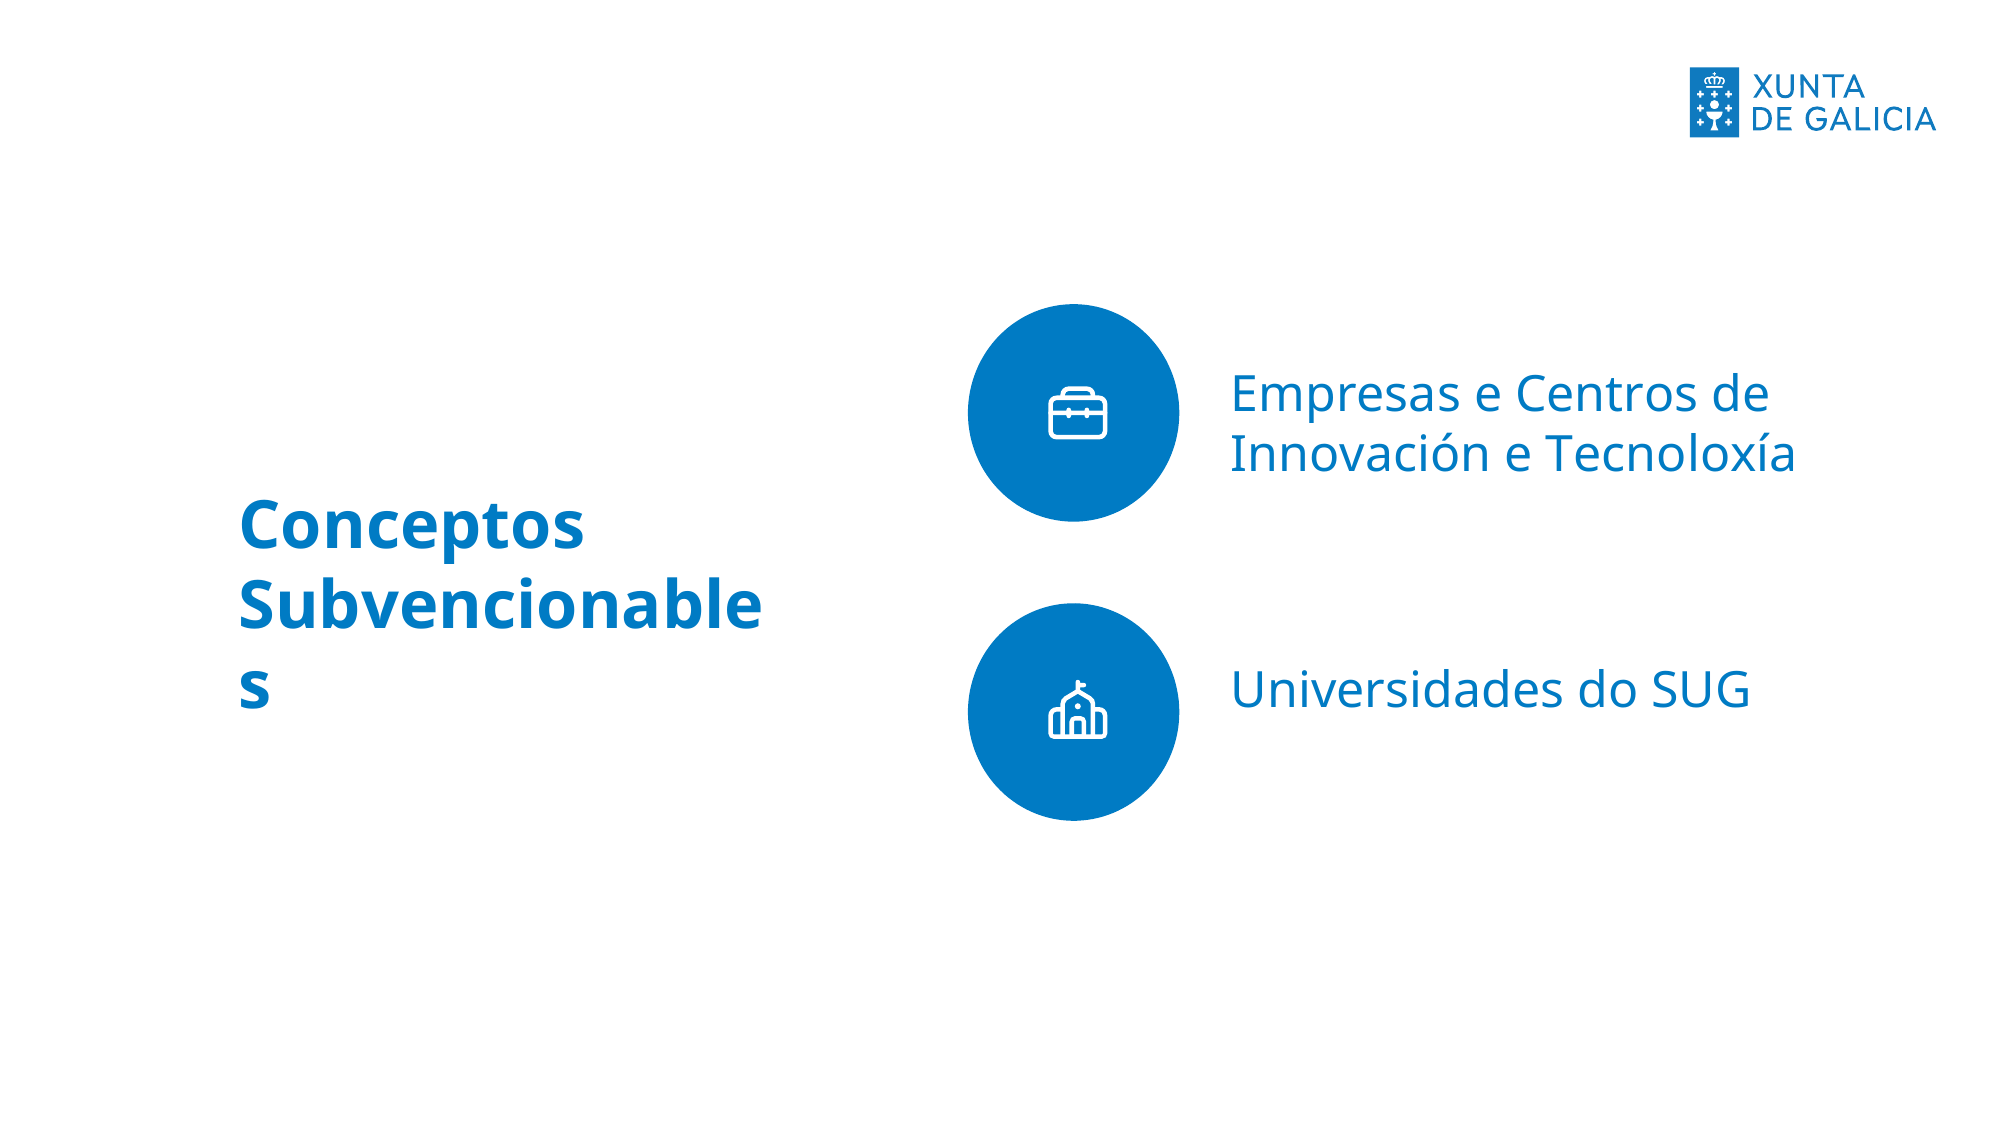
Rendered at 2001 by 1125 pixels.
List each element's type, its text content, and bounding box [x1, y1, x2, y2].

text_box [968, 304, 1179, 521]
text_box Conceptos Subvencionables [223, 474, 795, 651]
text_box Universidades do SUG [1215, 650, 1890, 827]
picture [1039, 375, 1116, 451]
text_box [968, 604, 1179, 821]
picture [1039, 671, 1116, 748]
text_box Empresas e Centros de Innovación e Tecnoloxía [1215, 354, 1890, 532]
